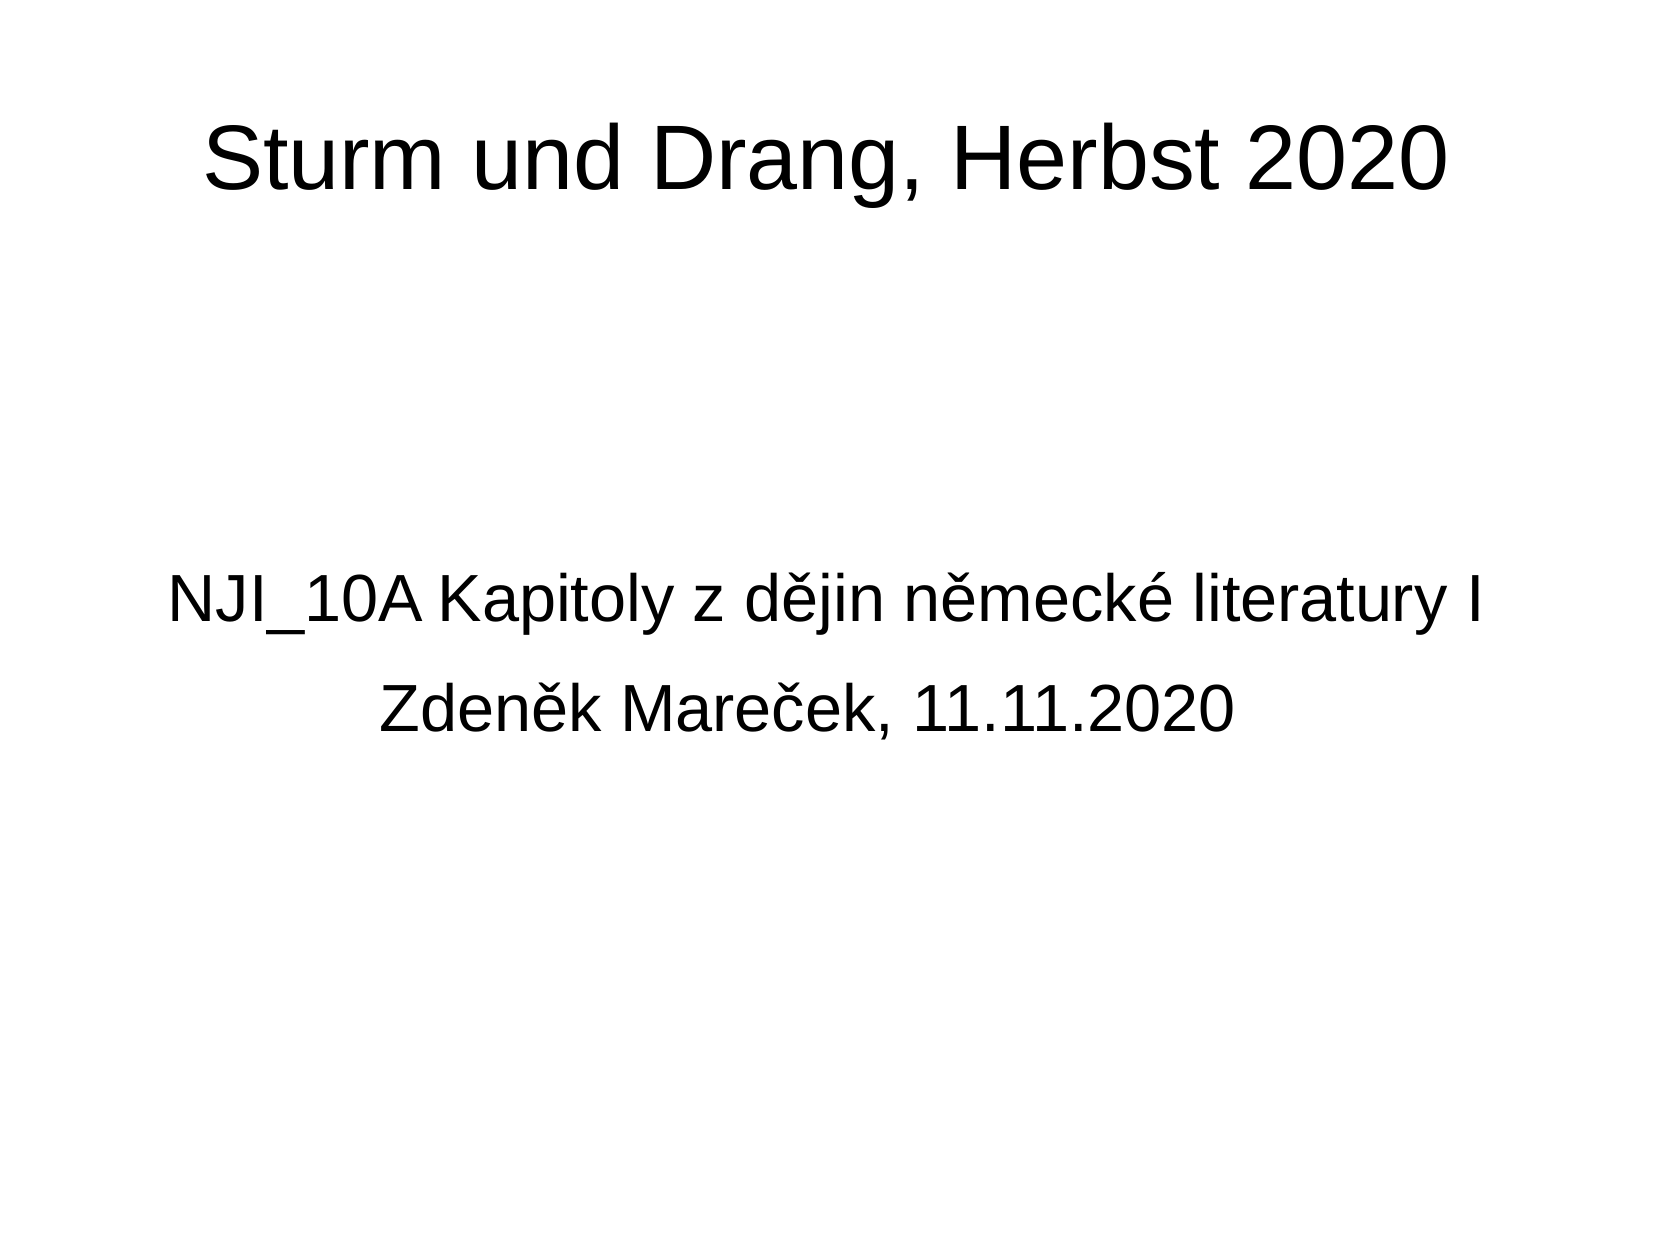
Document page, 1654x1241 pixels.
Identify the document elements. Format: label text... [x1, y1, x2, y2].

subtitle NJI_10A Kapitoly z dějin německé literatury I Zdeněk Mareček, 11.11.2020 [82, 290, 1571, 1010]
title Sturm und Drang, Herbst 2020 [82, 49, 1571, 257]
